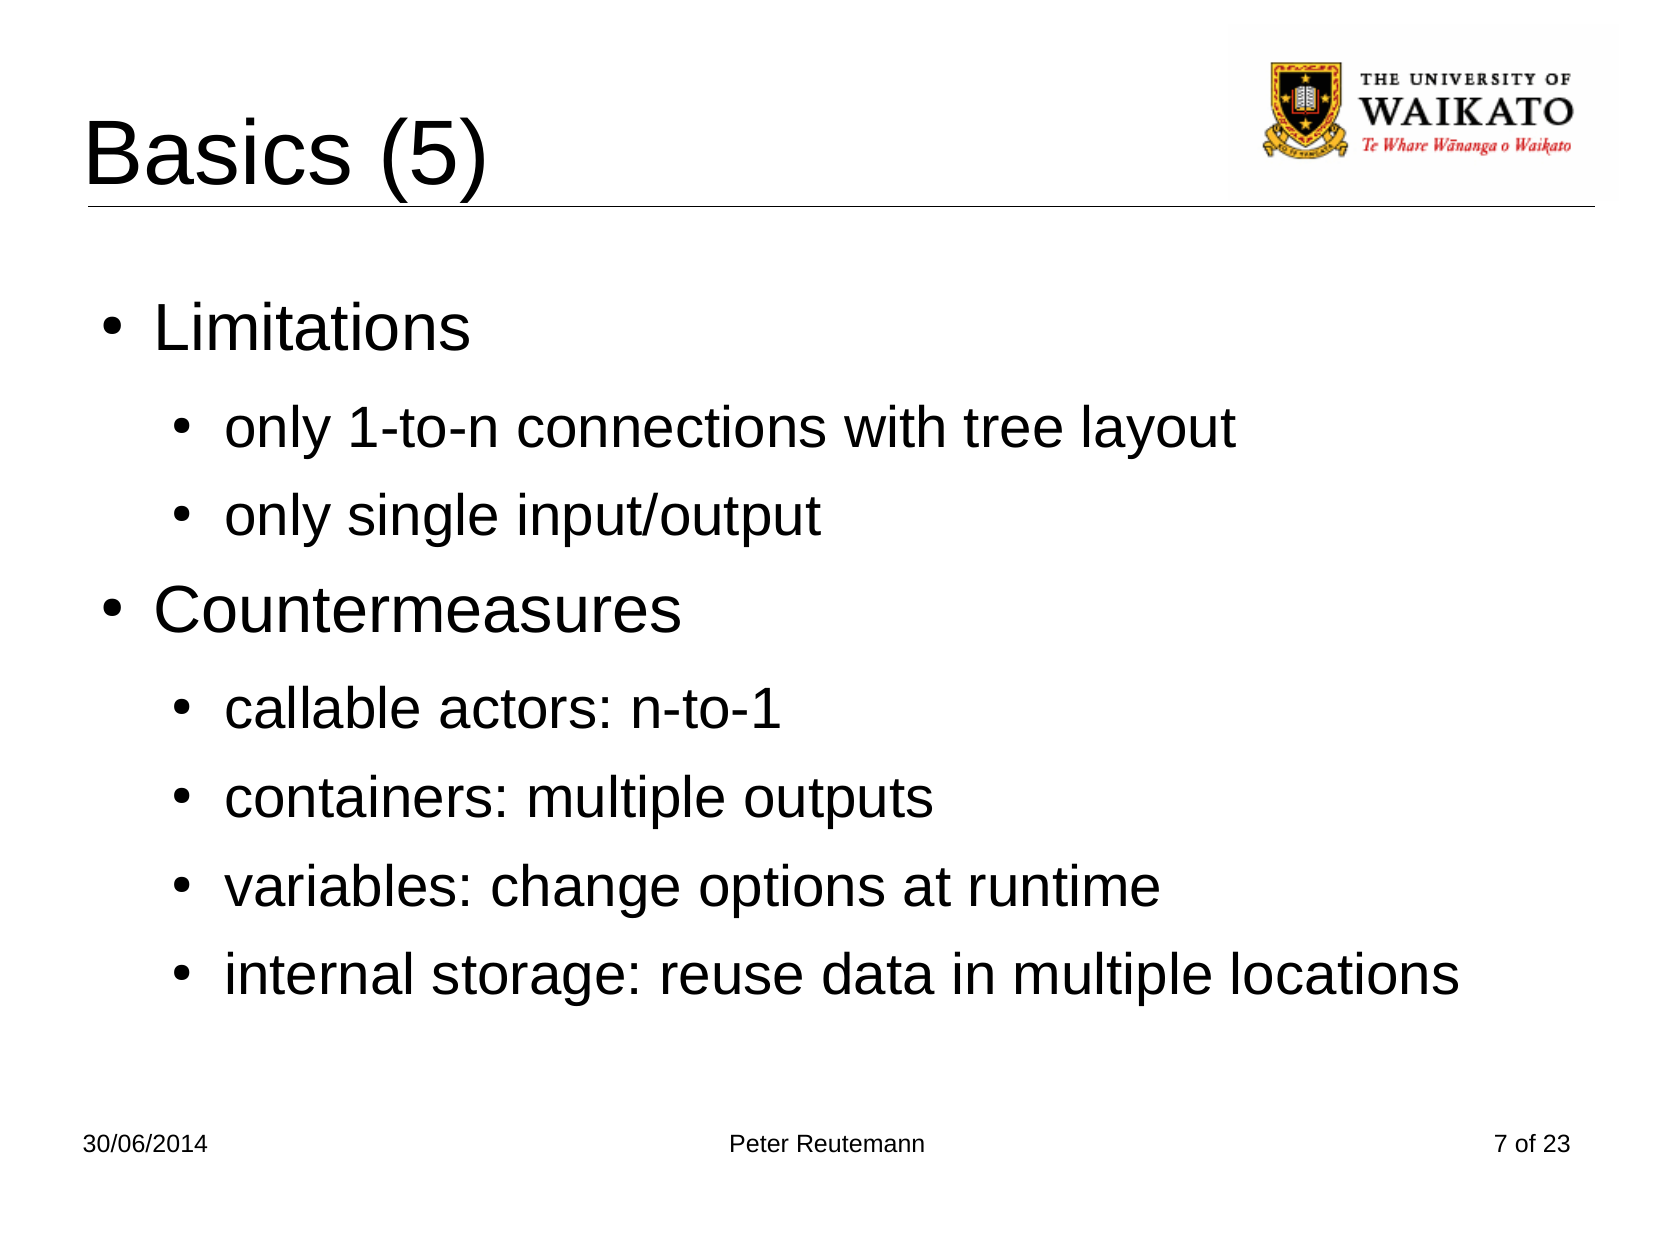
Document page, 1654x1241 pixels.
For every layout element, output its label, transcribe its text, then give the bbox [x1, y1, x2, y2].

title Basics (5) [82, 49, 1571, 257]
picture [1228, 24, 1619, 201]
list Limitations only 1-to-n connections with tree layout only single input/output Countermeasures callable actors: n-to-1 containers: multiple outputs variables: change options at runtime internal storage: reuse data in multiple locations [82, 290, 1571, 1010]
